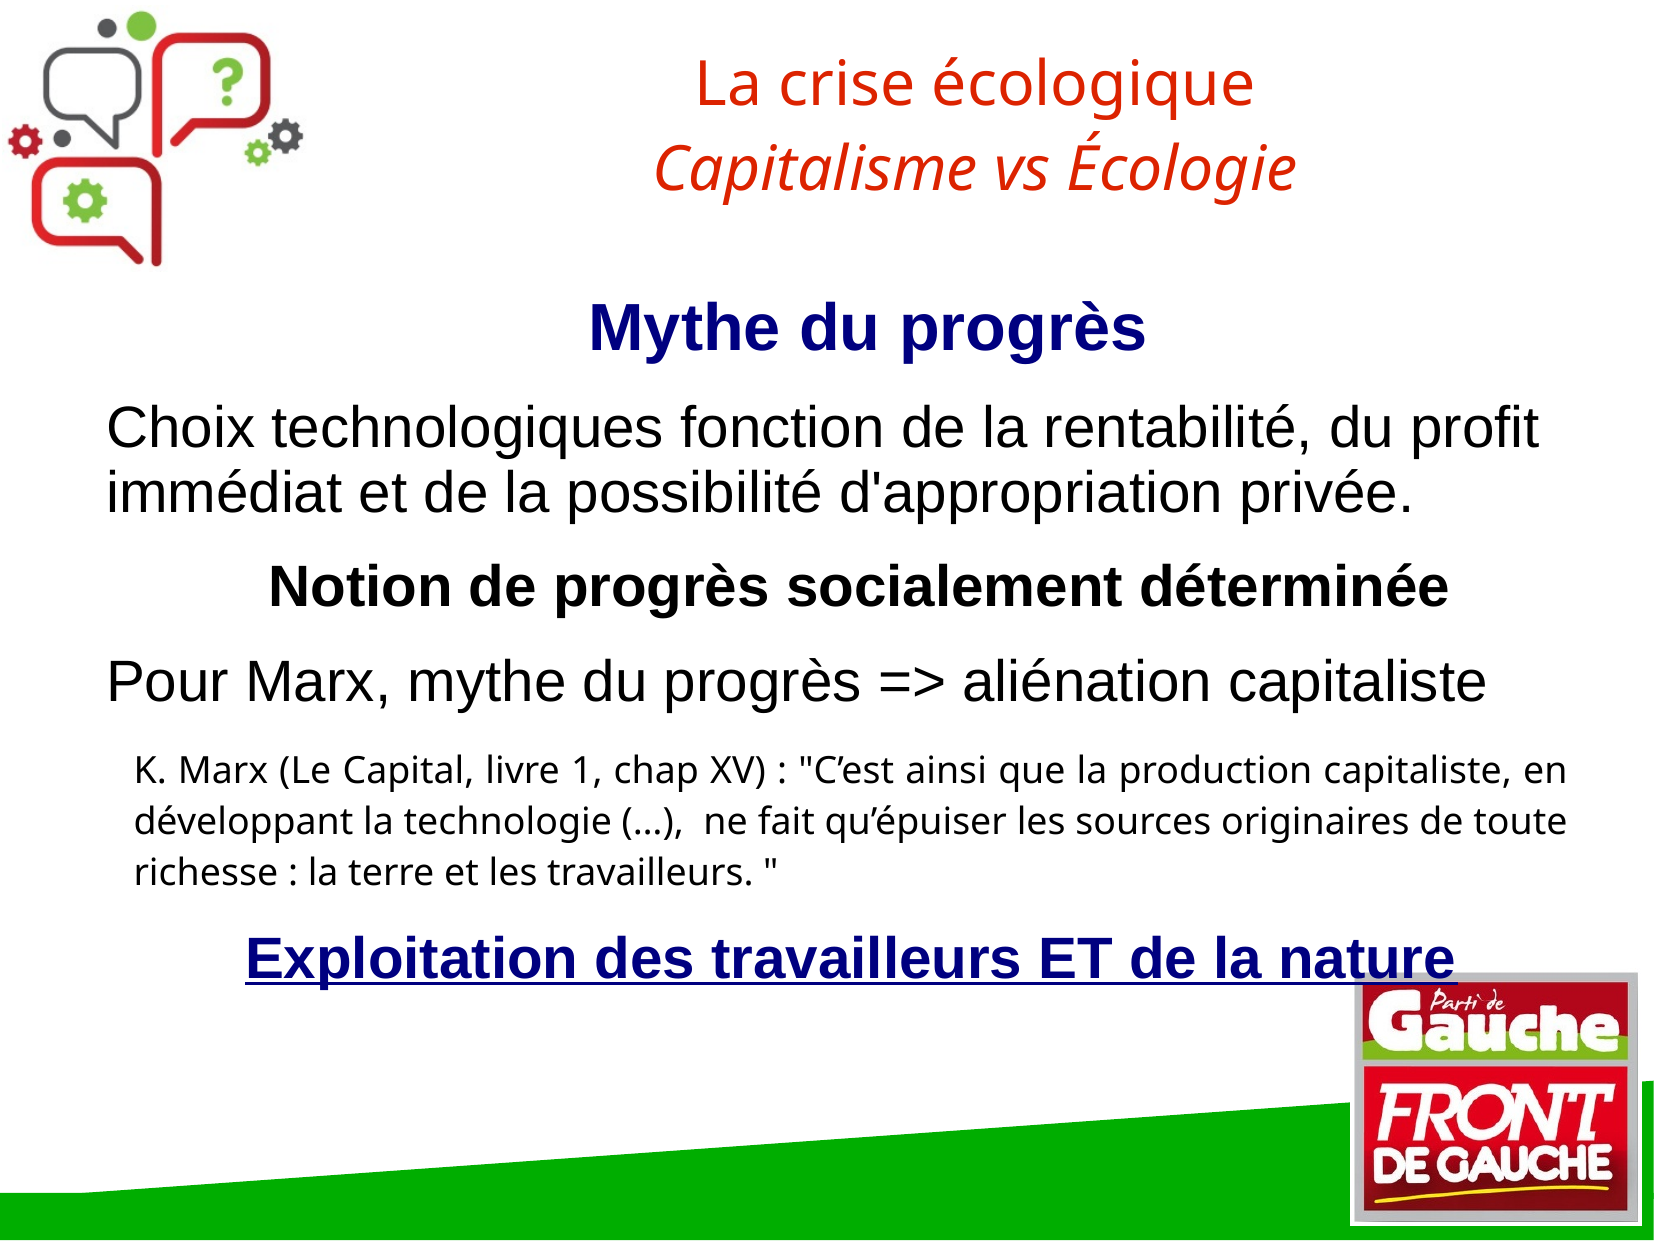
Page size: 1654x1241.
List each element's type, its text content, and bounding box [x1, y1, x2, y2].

picture [2, 5, 327, 272]
list Mythe du progrès Choix technologiques fonction de la rentabilité, du profit immédiat et de la possibilité d'appropriation privée. Notion de progrès socialement déterminée Pour Marx, mythe du progrès => aliénation capitaliste K. Marx (Le Capital, livre 1, chap XV) : "C’est ainsi que la production capitaliste, en développant la technologie (…), ne fait qu’épuiser les sources originaires de toute richesse : la terre et les travailleurs. " Exploitation des travailleurs ET de la nature [35, 290, 1630, 1109]
title La crise écologique Capitalisme vs Écologie [320, 19, 1630, 227]
picture [1350, 968, 1642, 1226]
